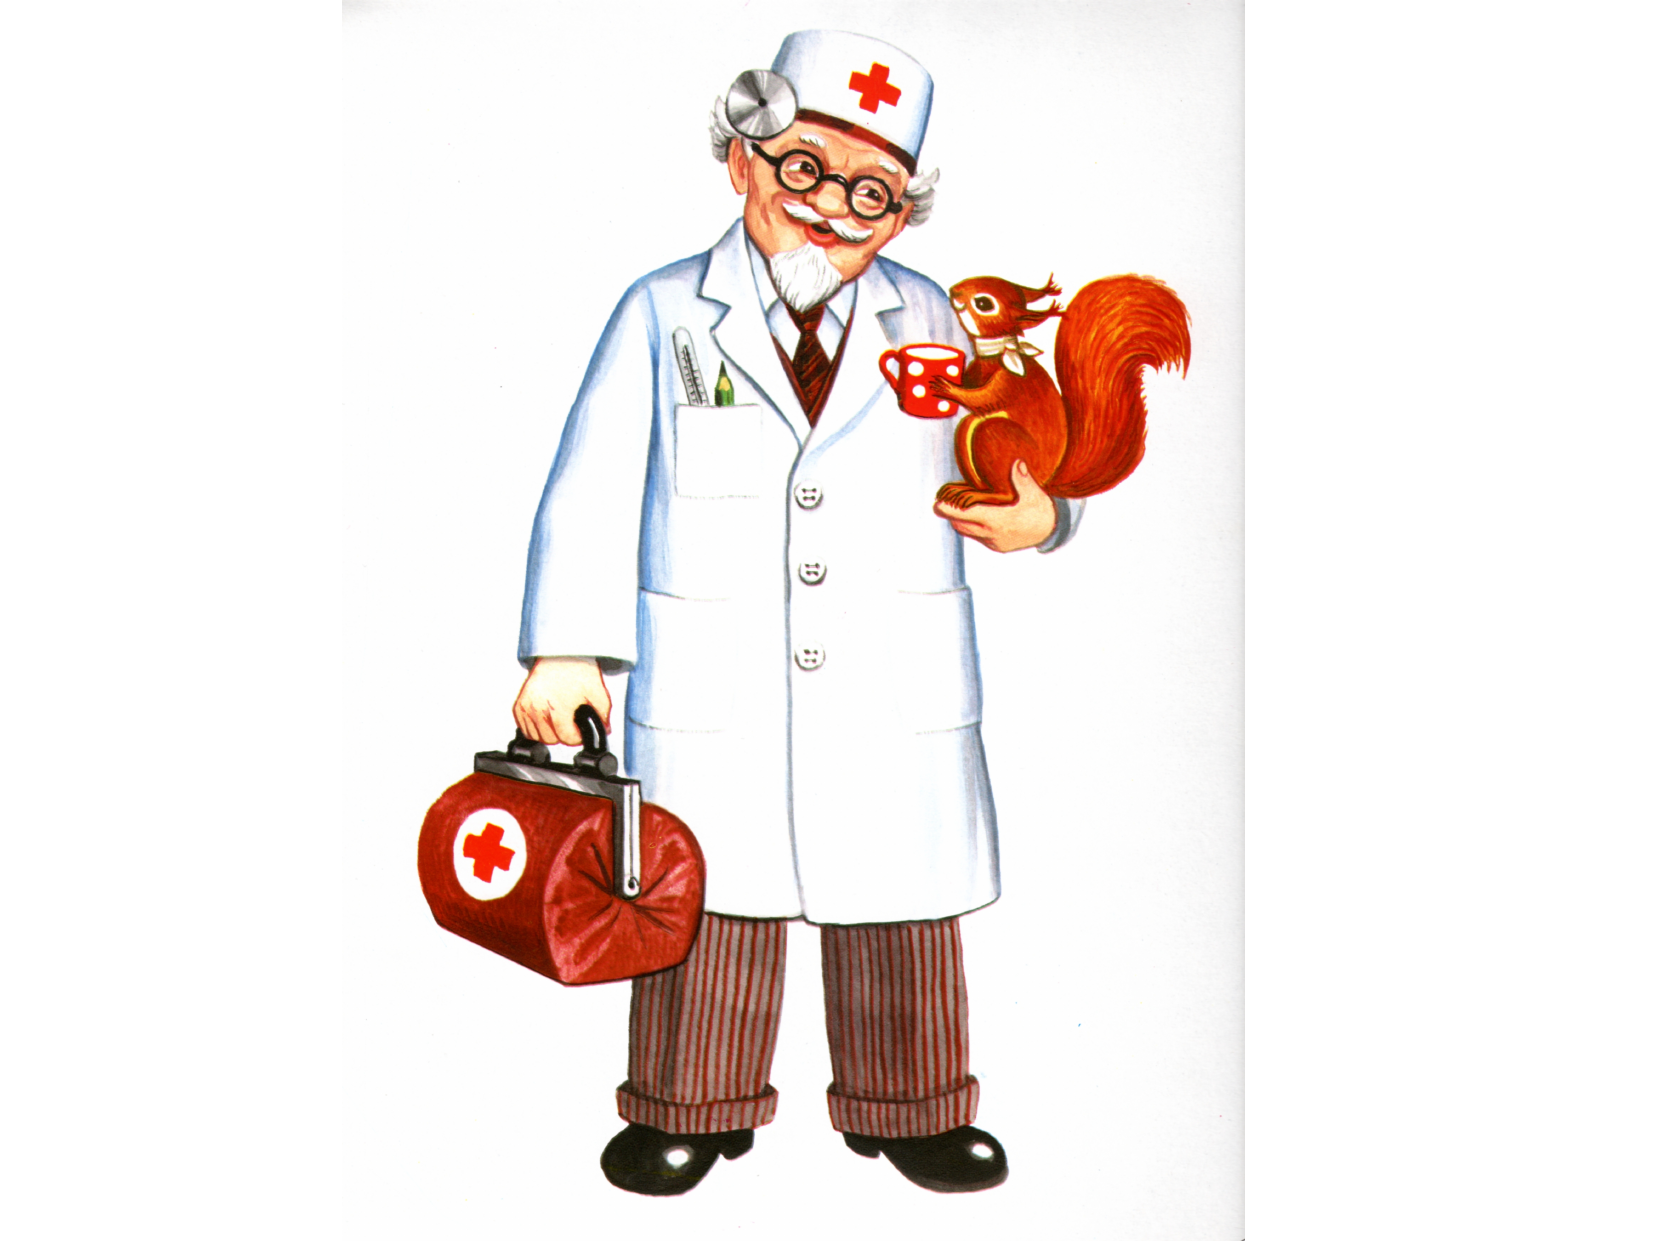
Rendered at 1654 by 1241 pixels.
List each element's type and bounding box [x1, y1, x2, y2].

picture [342, 0, 1245, 1241]
